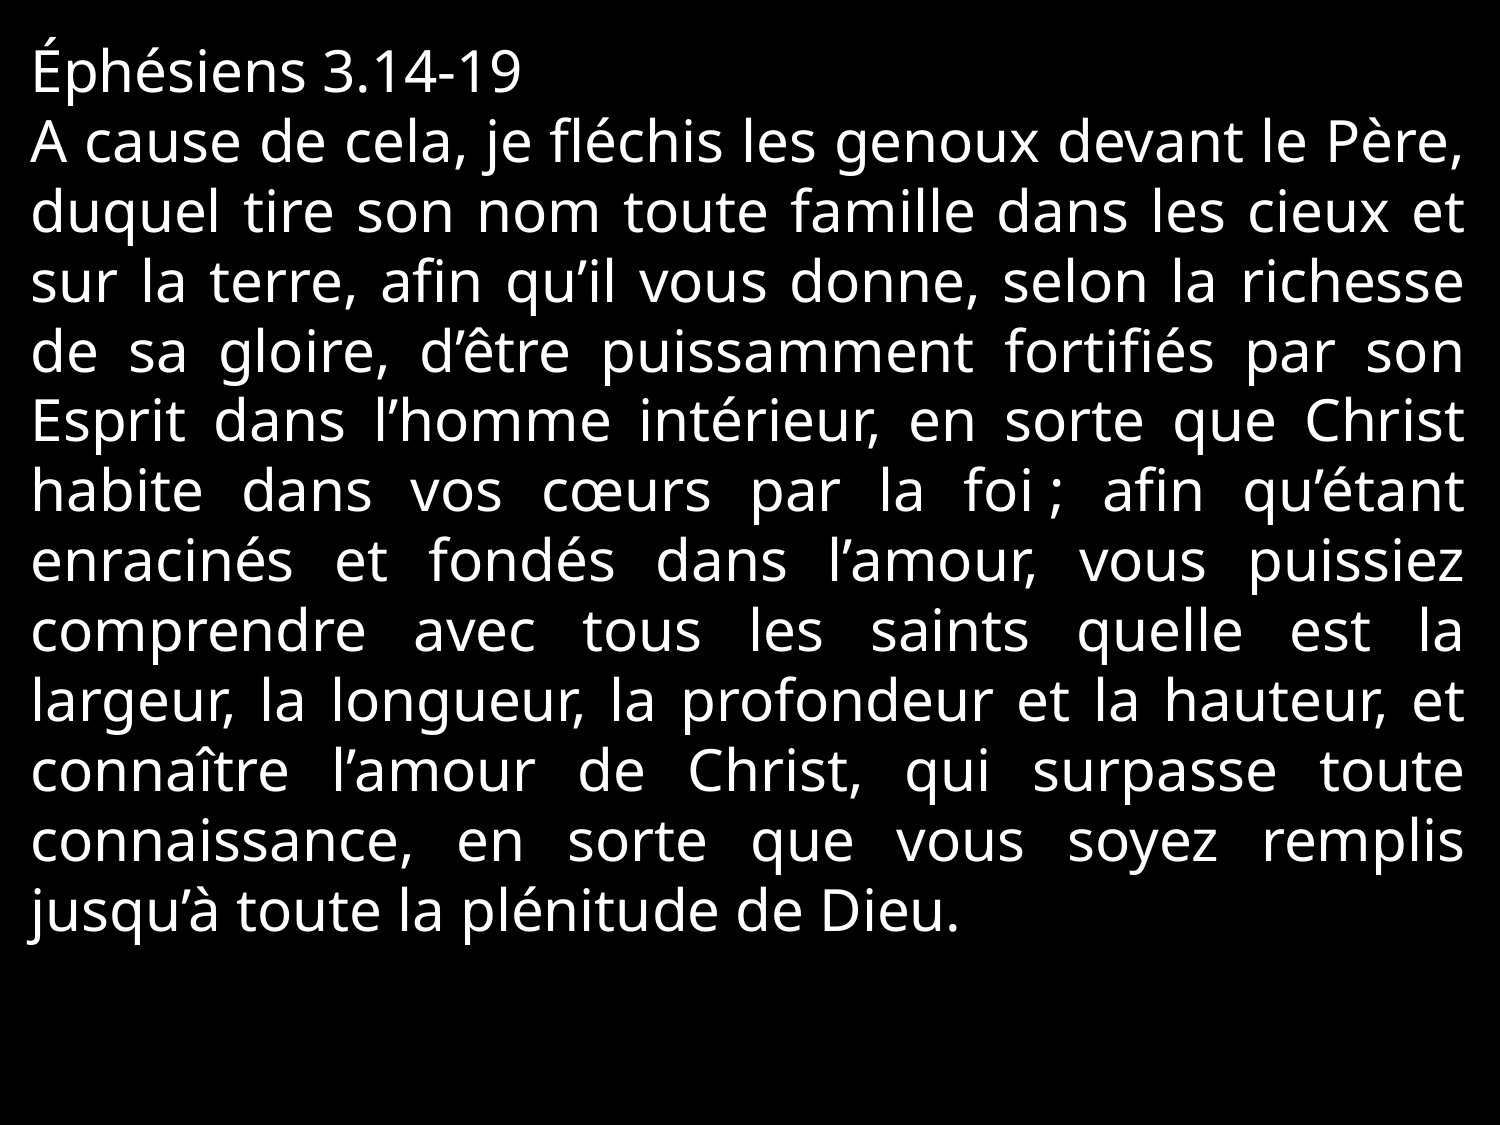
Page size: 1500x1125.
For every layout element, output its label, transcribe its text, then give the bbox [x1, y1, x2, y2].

text_box Éphésiens 3.14-19 A cause de cela, je fléchis les genoux devant le Père, duquel tire son nom toute famille dans les cieux et sur la terre, afin qu’il vous donne, selon la richesse de sa gloire, d’être puissamment fortifiés par son Esprit dans l’homme intérieur, en sorte que Christ habite dans vos cœurs par la foi ; afin qu’étant enracinés et fondés dans l’amour, vous puissiez comprendre avec tous les saints quelle est la largeur, la longueur, la profondeur et la hauteur, et connaître l’amour de Christ, qui surpasse toute connaissance, en sorte que vous soyez remplis jusqu’à toute la plénitude de Dieu. [15, 26, 1480, 951]
